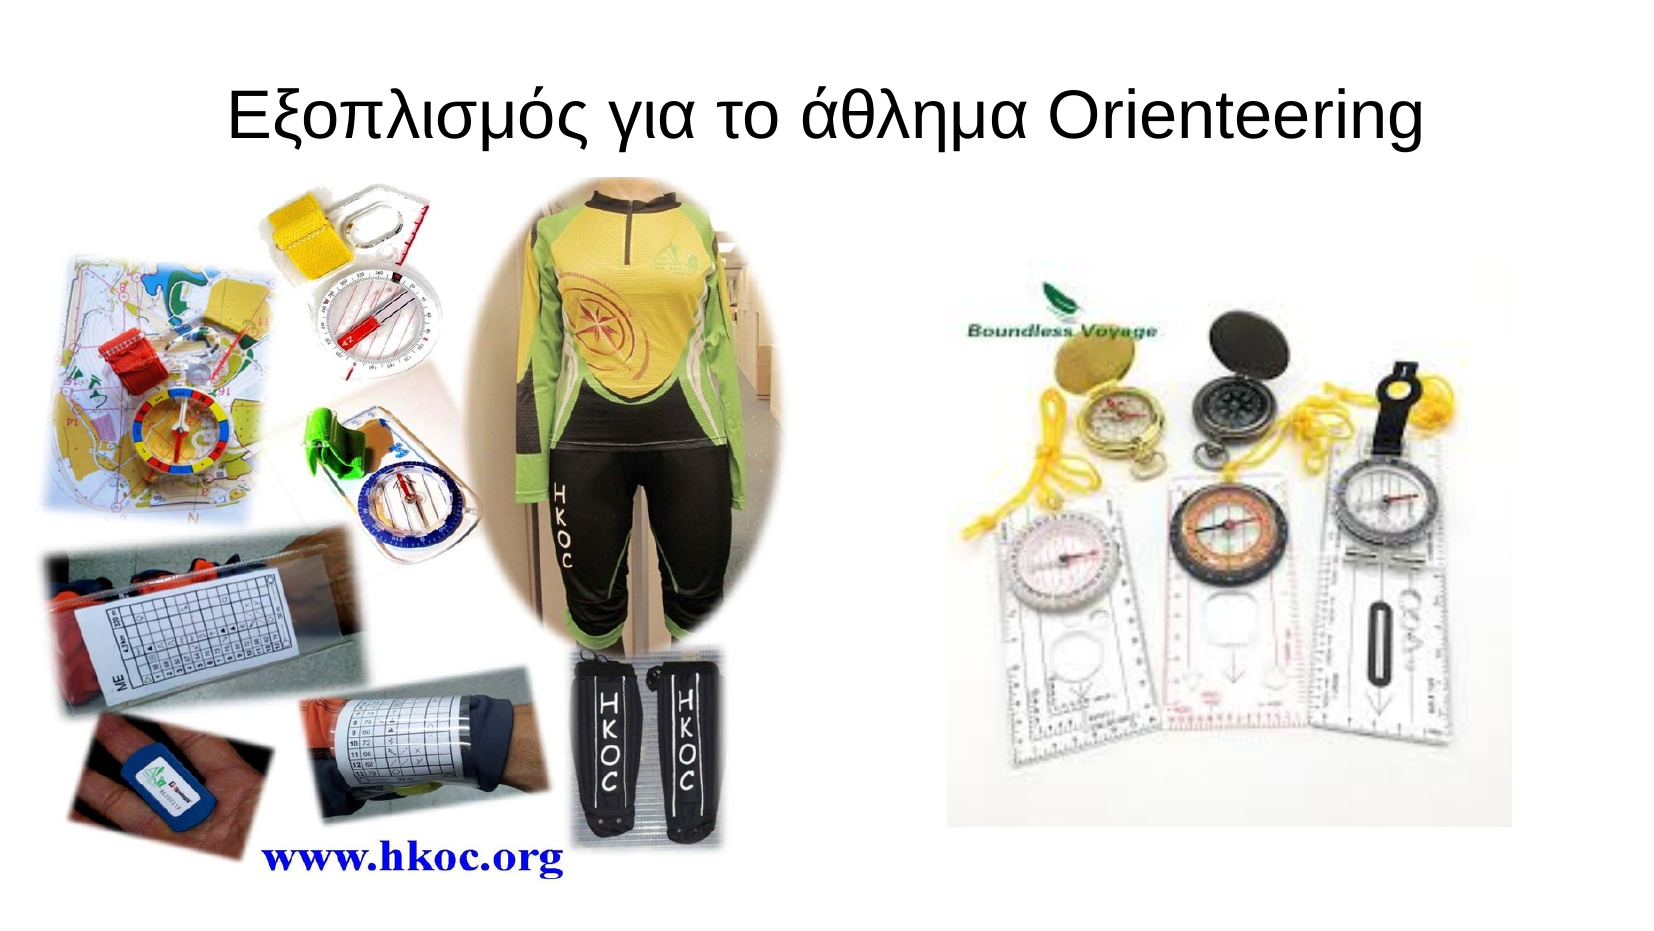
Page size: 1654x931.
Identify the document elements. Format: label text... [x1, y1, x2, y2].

picture [12, 177, 827, 886]
title Εξοπλισμός για το άθλημα Orienteering [82, 37, 1571, 193]
picture [947, 262, 1512, 827]
